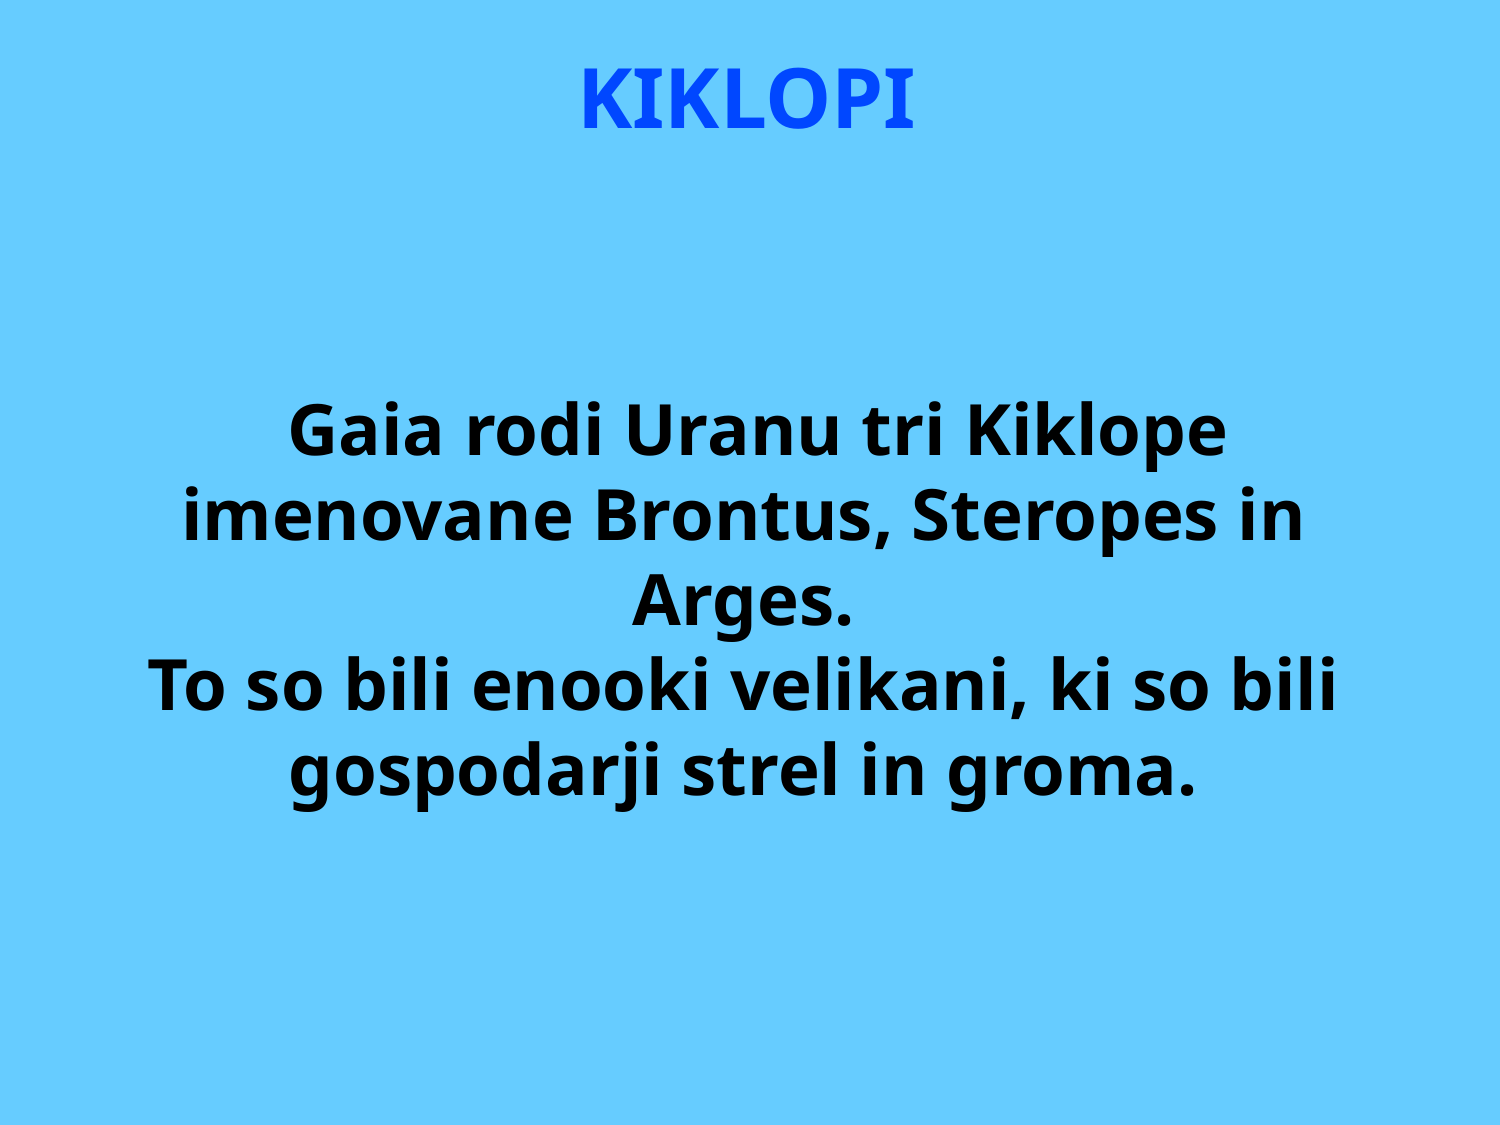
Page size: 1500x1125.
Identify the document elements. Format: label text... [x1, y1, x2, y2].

text_box Gaia rodi Uranu tri Kiklope imenovane Brontus, Steropes in Arges. To so bili enooki velikani, ki so bili gospodarji strel in groma. [62, 377, 1425, 817]
text_box KIKLOPI [562, 37, 908, 154]
